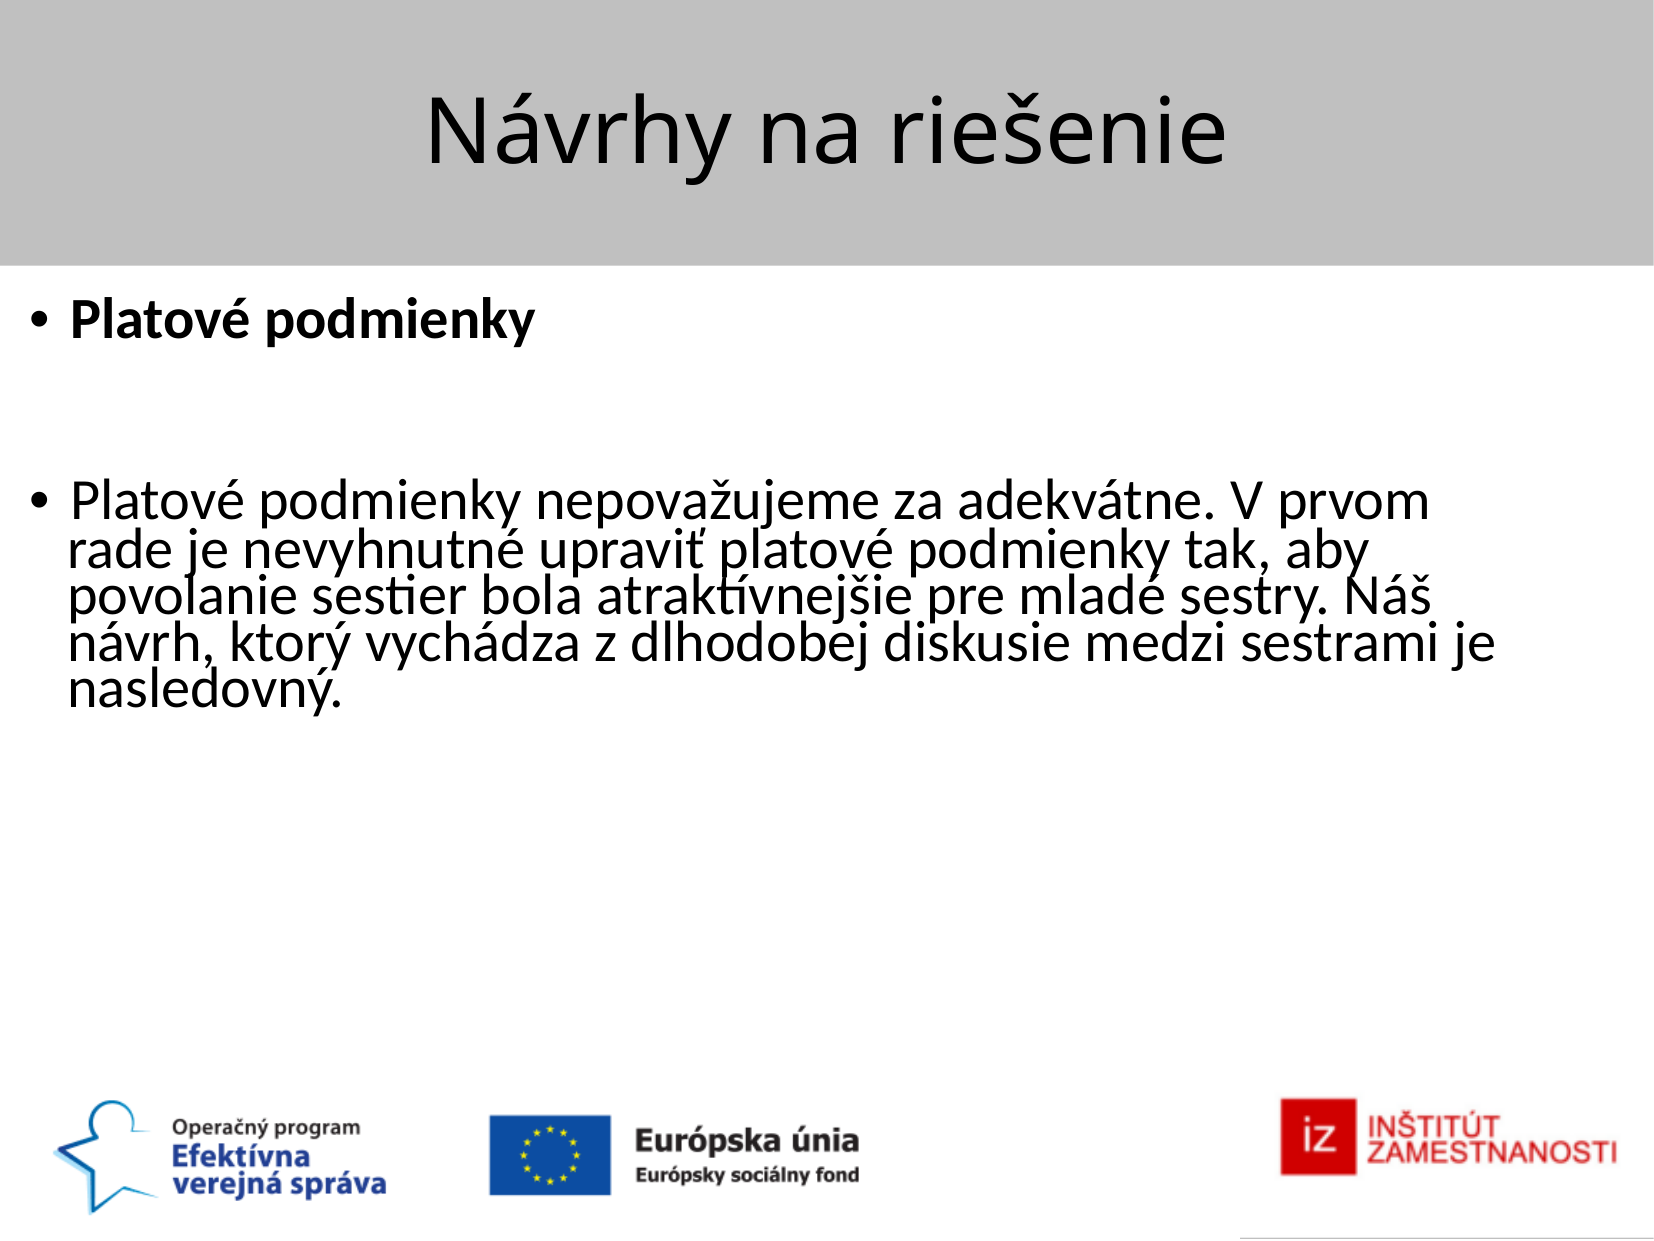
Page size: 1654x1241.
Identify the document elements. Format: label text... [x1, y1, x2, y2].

picture [29, 1077, 886, 1241]
picture [1240, 1033, 1654, 1241]
title Návrhy na riešenie [88, 29, 1565, 237]
list • Platové podmienky • Platové podmienky nepovažujeme za adekvátne. V prvom rade je nevyhnutné upraviť platové podmienky tak, aby povolanie sestier bola atraktívnejšie pre mladé sestry. Náš návrh, ktorý vychádza z dlhodobej diskusie medzi sestrami je nasledovný. [29, 295, 1533, 1077]
